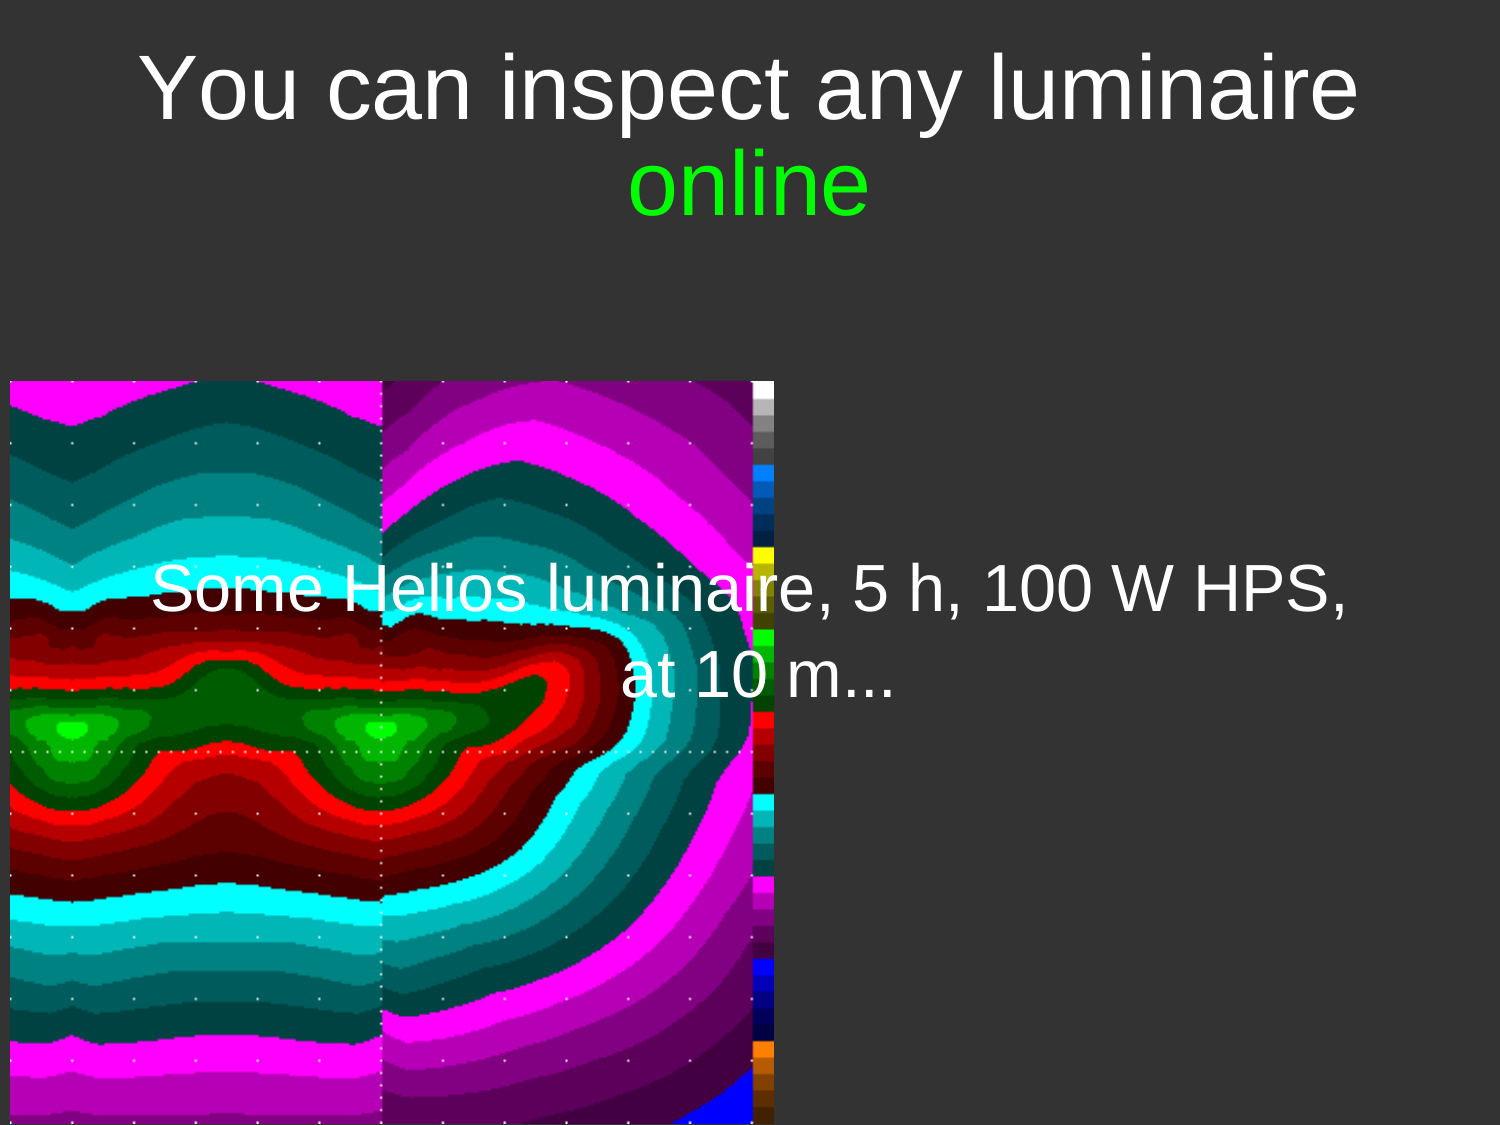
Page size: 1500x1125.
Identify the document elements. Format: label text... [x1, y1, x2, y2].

subtitle Some Helios luminaire, 5 h, 100 W HPS, at 10 m... [75, 262, 1425, 1006]
title You can inspect any luminaire online [75, 21, 1425, 257]
picture [10, 381, 774, 1124]
